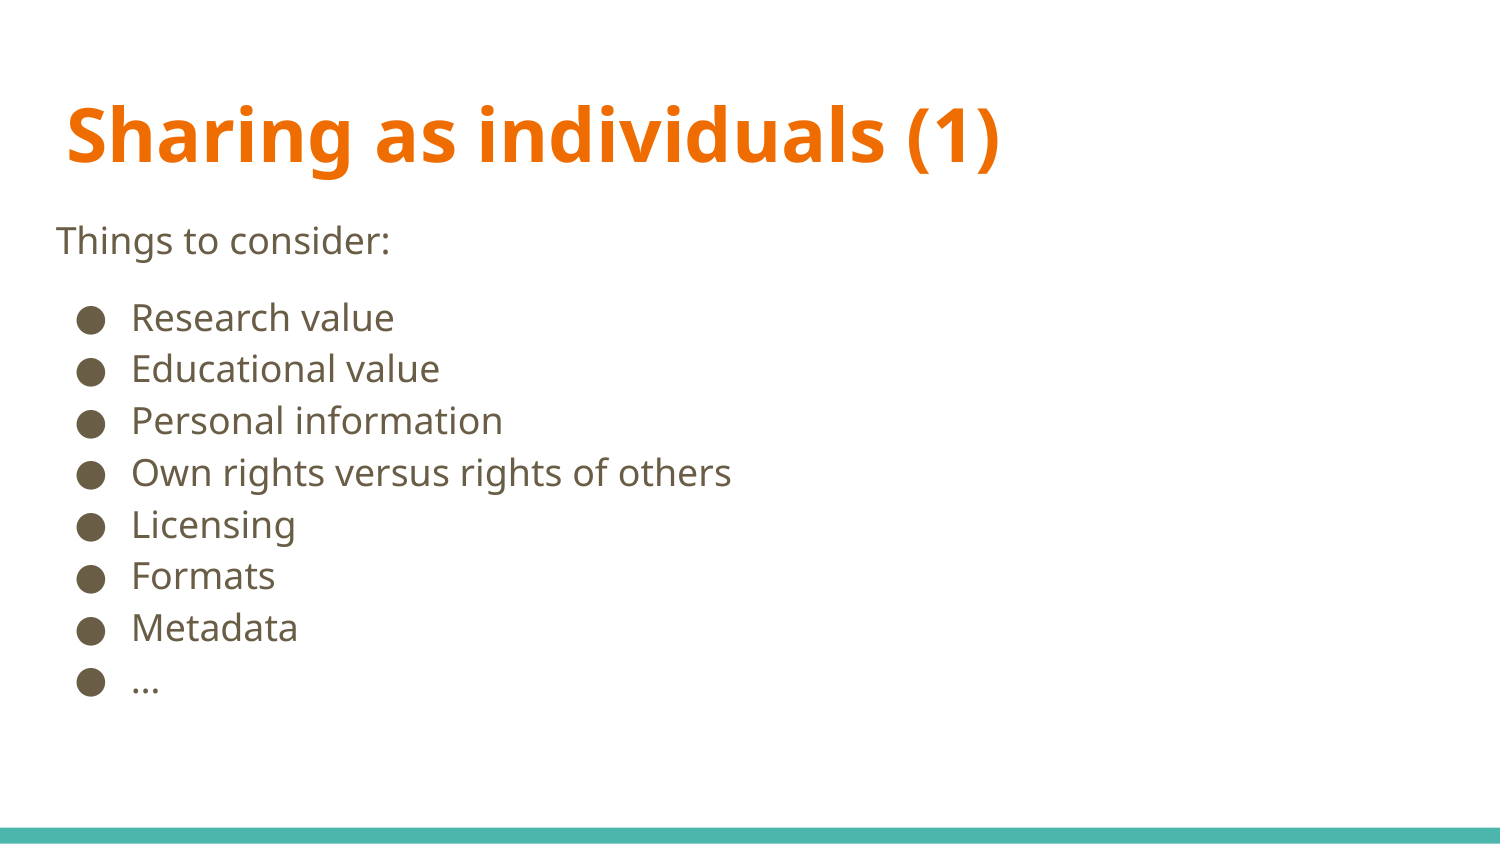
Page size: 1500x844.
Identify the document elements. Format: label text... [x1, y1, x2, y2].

list Things to consider: Research value Educational value Personal information Own rights versus rights of others Licensing Formats Metadata … [40, 195, 1500, 716]
title Sharing as individuals (1) [51, 72, 1449, 195]
